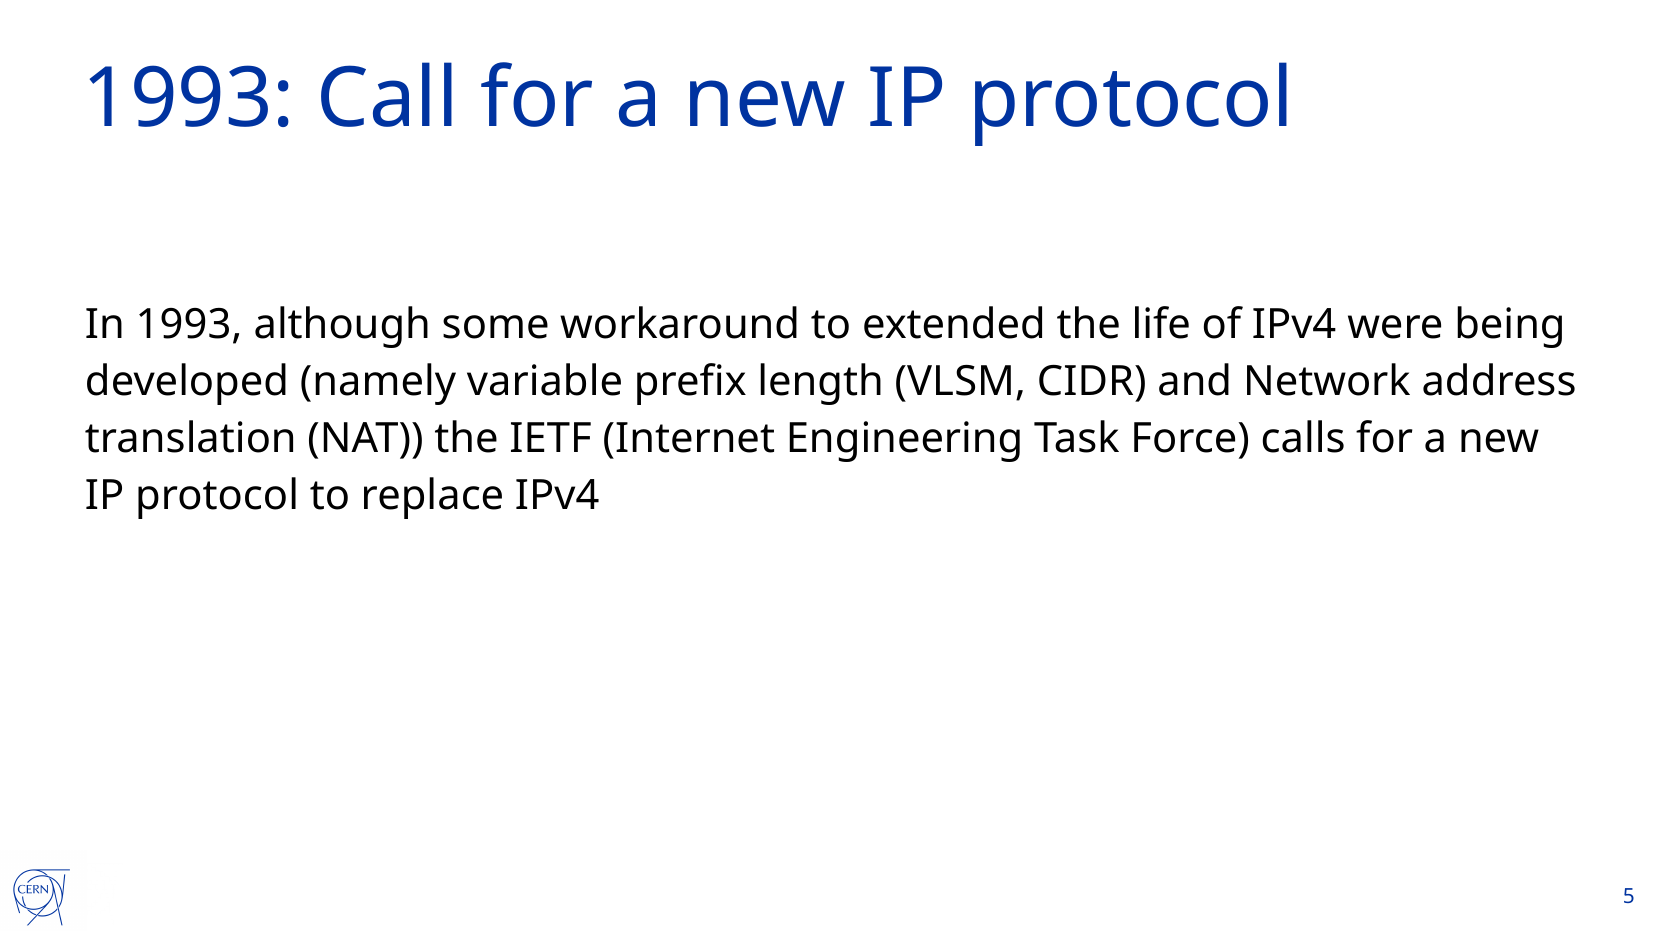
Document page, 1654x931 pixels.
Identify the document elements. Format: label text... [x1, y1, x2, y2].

title 1993: Call for a new IP protocol [82, 37, 1625, 247]
picture [0, 850, 127, 931]
text_box In 1993, although some workaround to extended the life of IPv4 were being developed (namely variable prefix length (VLSM, CIDR) and Network address translation (NAT)) the IETF (Internet Engineering Task Force) calls for a new IP protocol to replace IPv4 [70, 172, 1595, 798]
